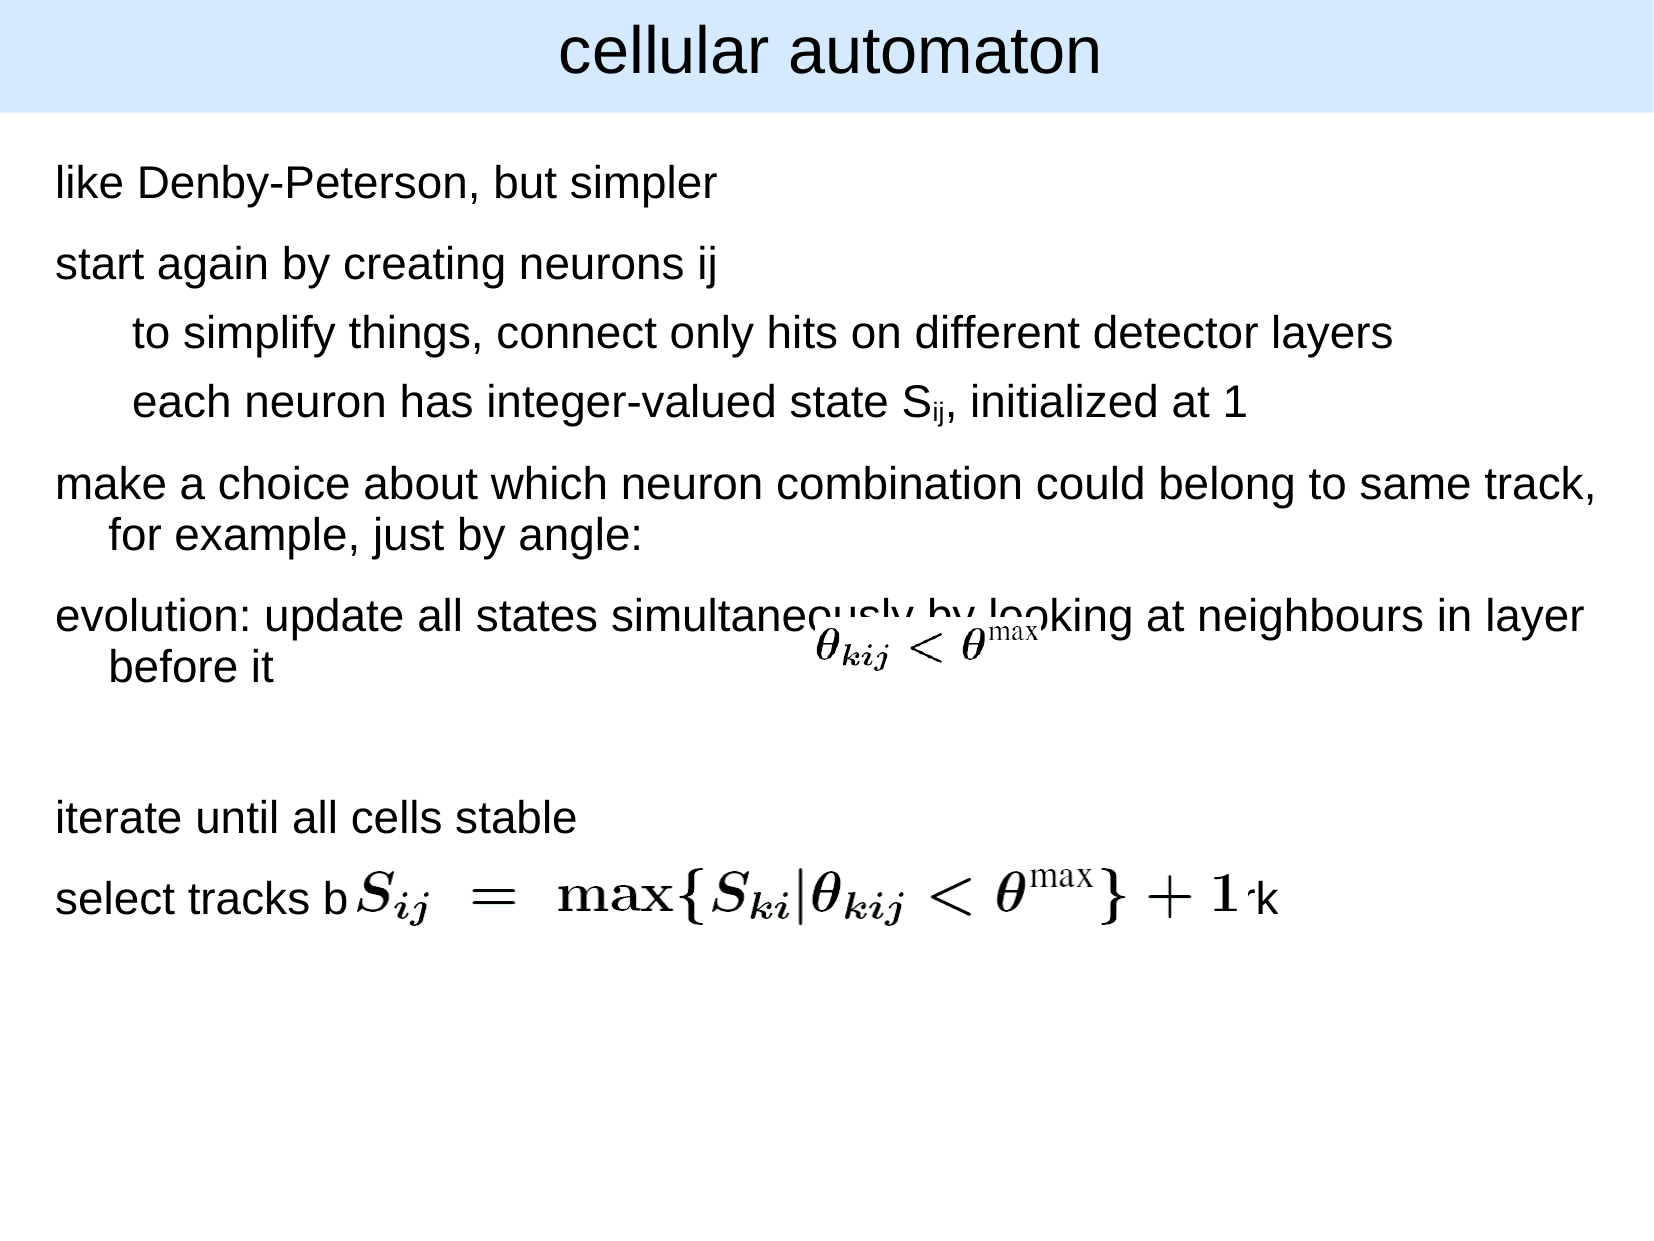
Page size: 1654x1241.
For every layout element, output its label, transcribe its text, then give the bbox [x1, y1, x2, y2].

title cellular automaton [86, 0, 1576, 101]
list like Denby-Peterson, but simpler start again by creating neurons ij to simplify things, connect only hits on different detector layers each neuron has integer-valued state Sij, initialized at 1 make a choice about which neuron combination could belong to same track, for example, just by angle: evolution: update all states simultaneously by looking at neighbours in layer before it iterate until all cells stable select tracks by starting at highest state value in the network [37, 156, 1613, 1122]
picture [347, 852, 1248, 946]
picture [815, 617, 1041, 677]
